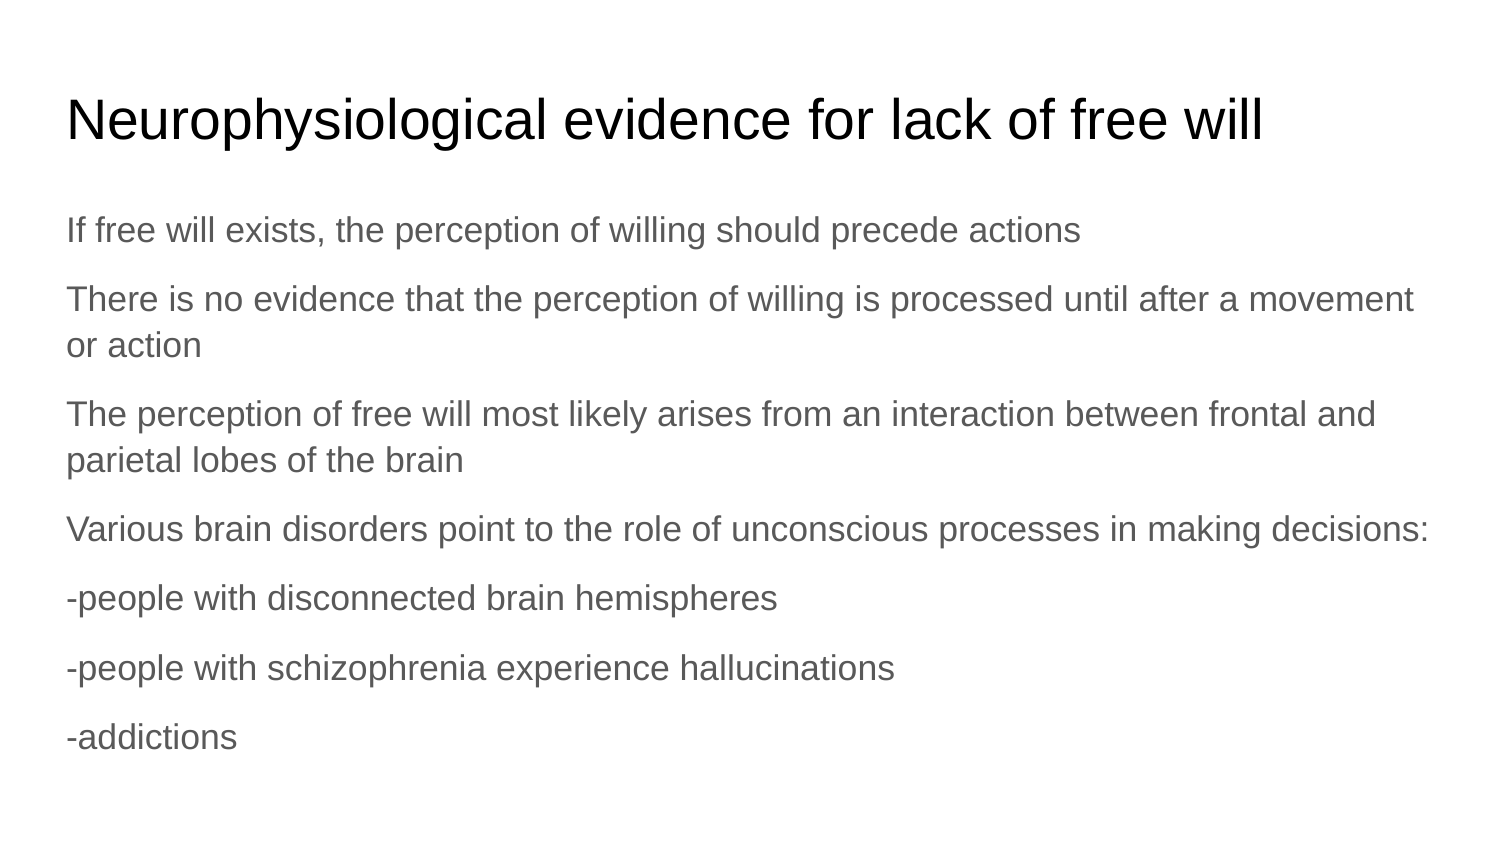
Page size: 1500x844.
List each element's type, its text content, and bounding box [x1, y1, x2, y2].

list If free will exists, the perception of willing should precede actions There is no evidence that the perception of willing is processed until after a movement or action The perception of free will most likely arises from an interaction between frontal and parietal lobes of the brain Various brain disorders point to the role of unconscious processes in making decisions: -people with disconnected brain hemispheres -people with schizophrenia experience hallucinations -addictions [51, 189, 1449, 822]
title Neurophysiological evidence for lack of free will [51, 72, 1449, 167]
